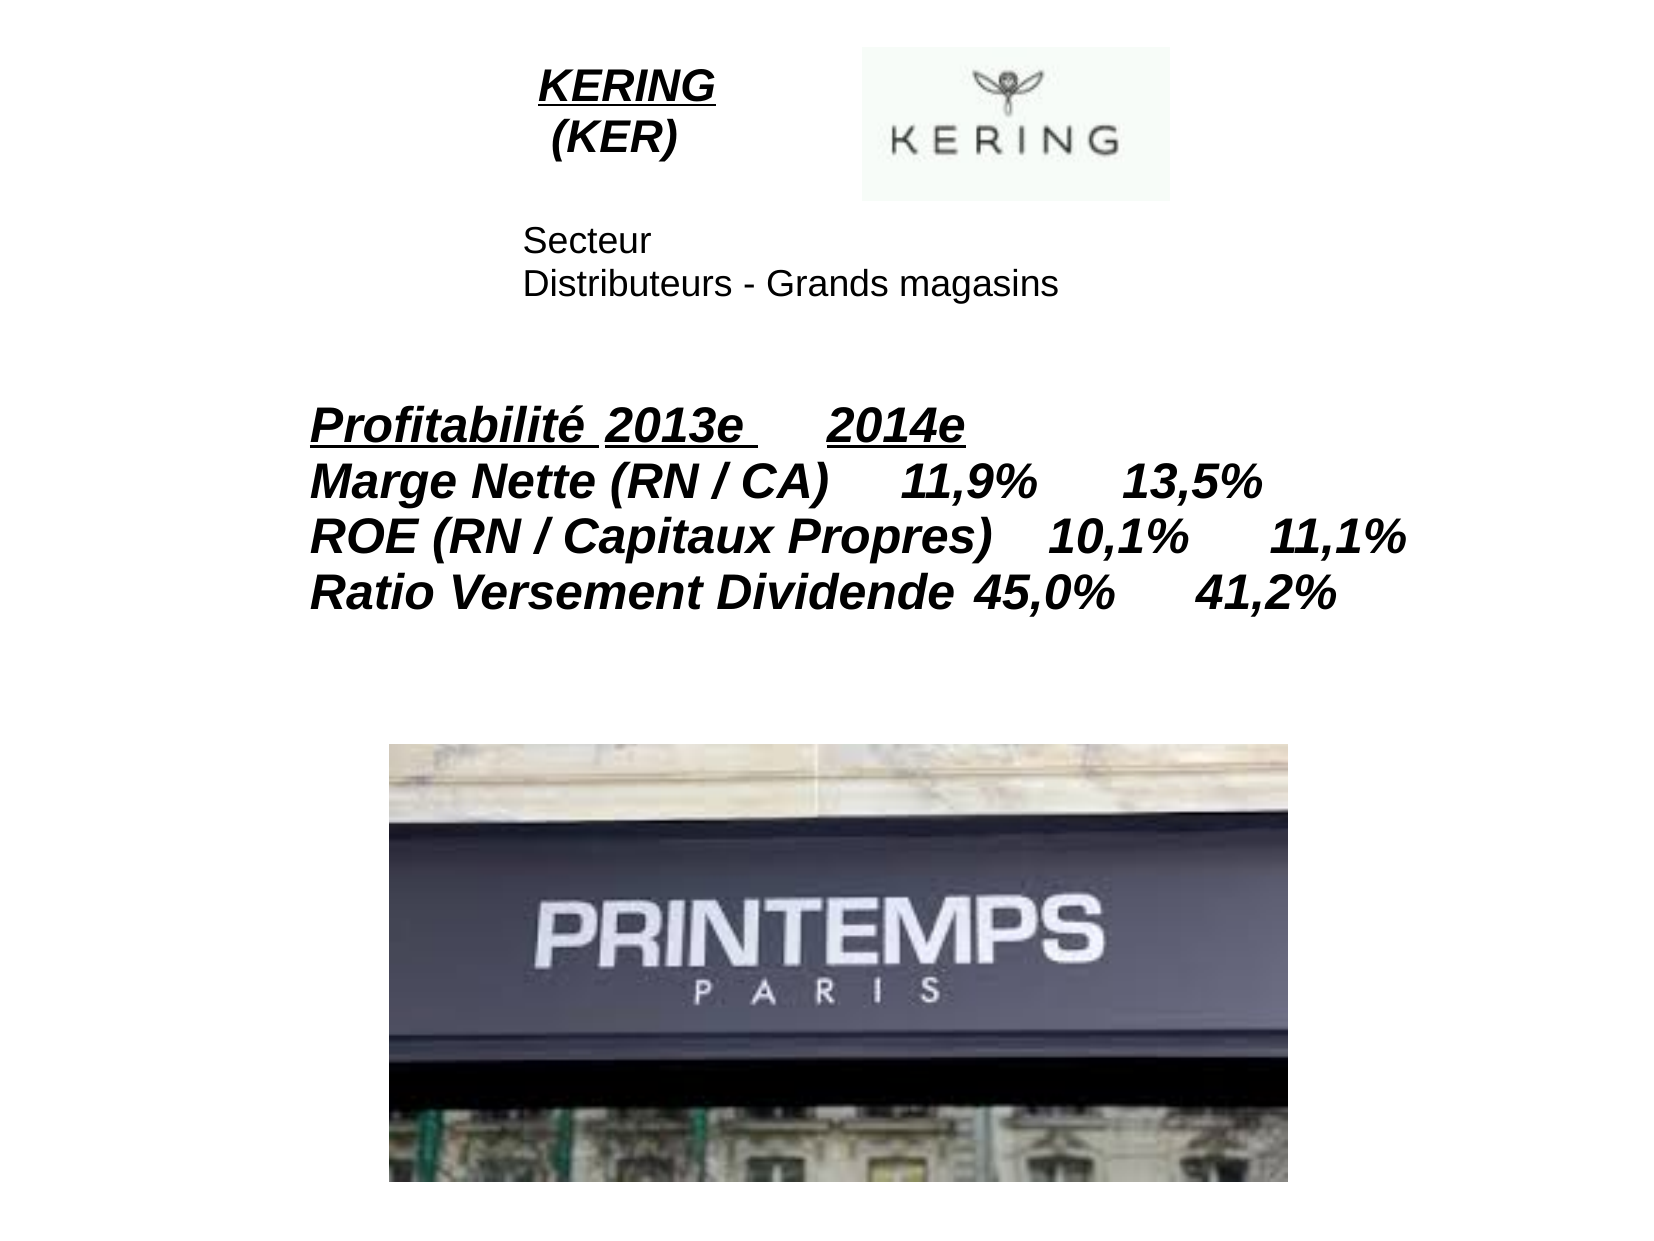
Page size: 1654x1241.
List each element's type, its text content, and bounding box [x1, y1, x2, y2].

picture [862, 47, 1170, 201]
text_box Profitabilité 2013e 2014e Marge Nette (RN / CA) 11,9% 13,5% ROE (RN / Capitaux Propres) 10,1% 11,1% Ratio Versement Dividende 45,0% 41,2% [295, 389, 1536, 697]
picture [389, 744, 1288, 1182]
text_box KERING (KER) [523, 52, 780, 212]
text_box Secteur Distributeurs - Grands magasins [507, 212, 1075, 312]
